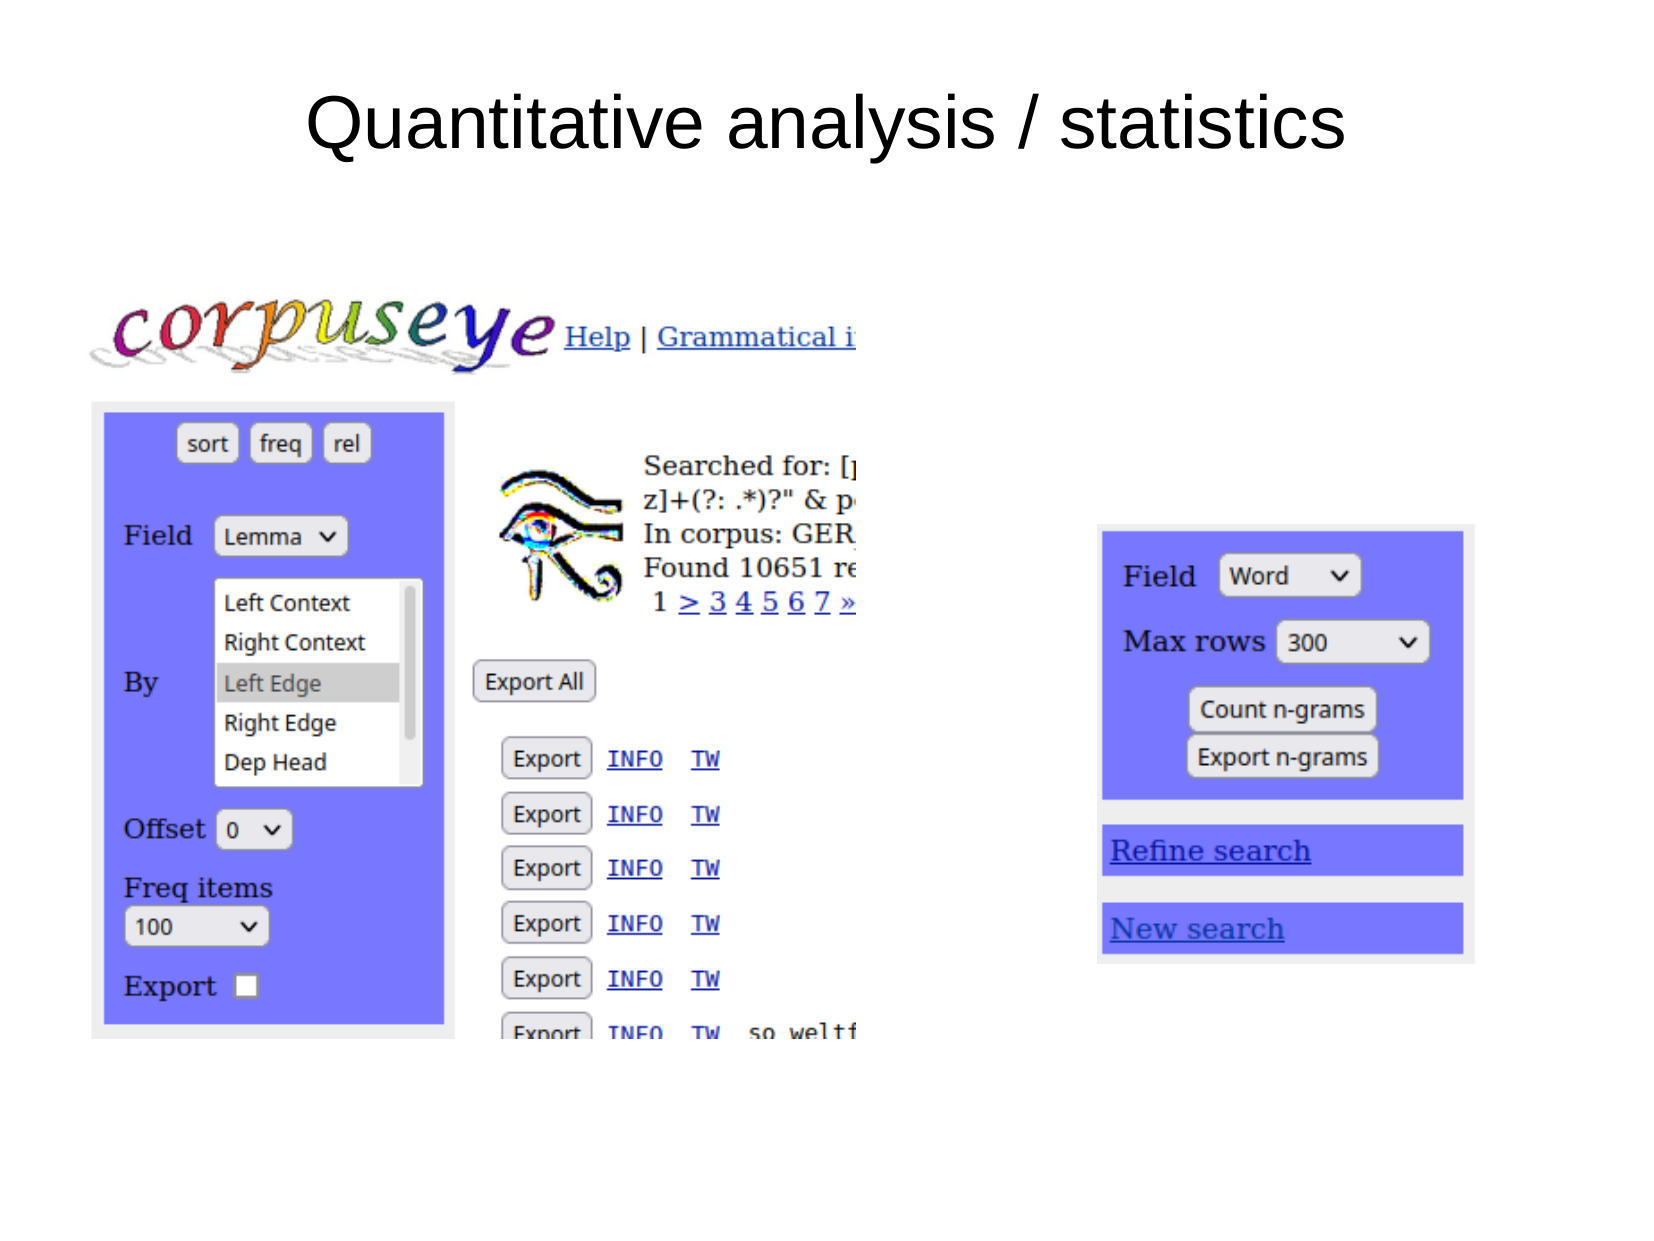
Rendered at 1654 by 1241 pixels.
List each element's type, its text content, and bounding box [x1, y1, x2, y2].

title Quantitative analysis / statistics [82, 49, 1571, 196]
picture [1097, 524, 1479, 964]
picture [83, 284, 856, 1039]
